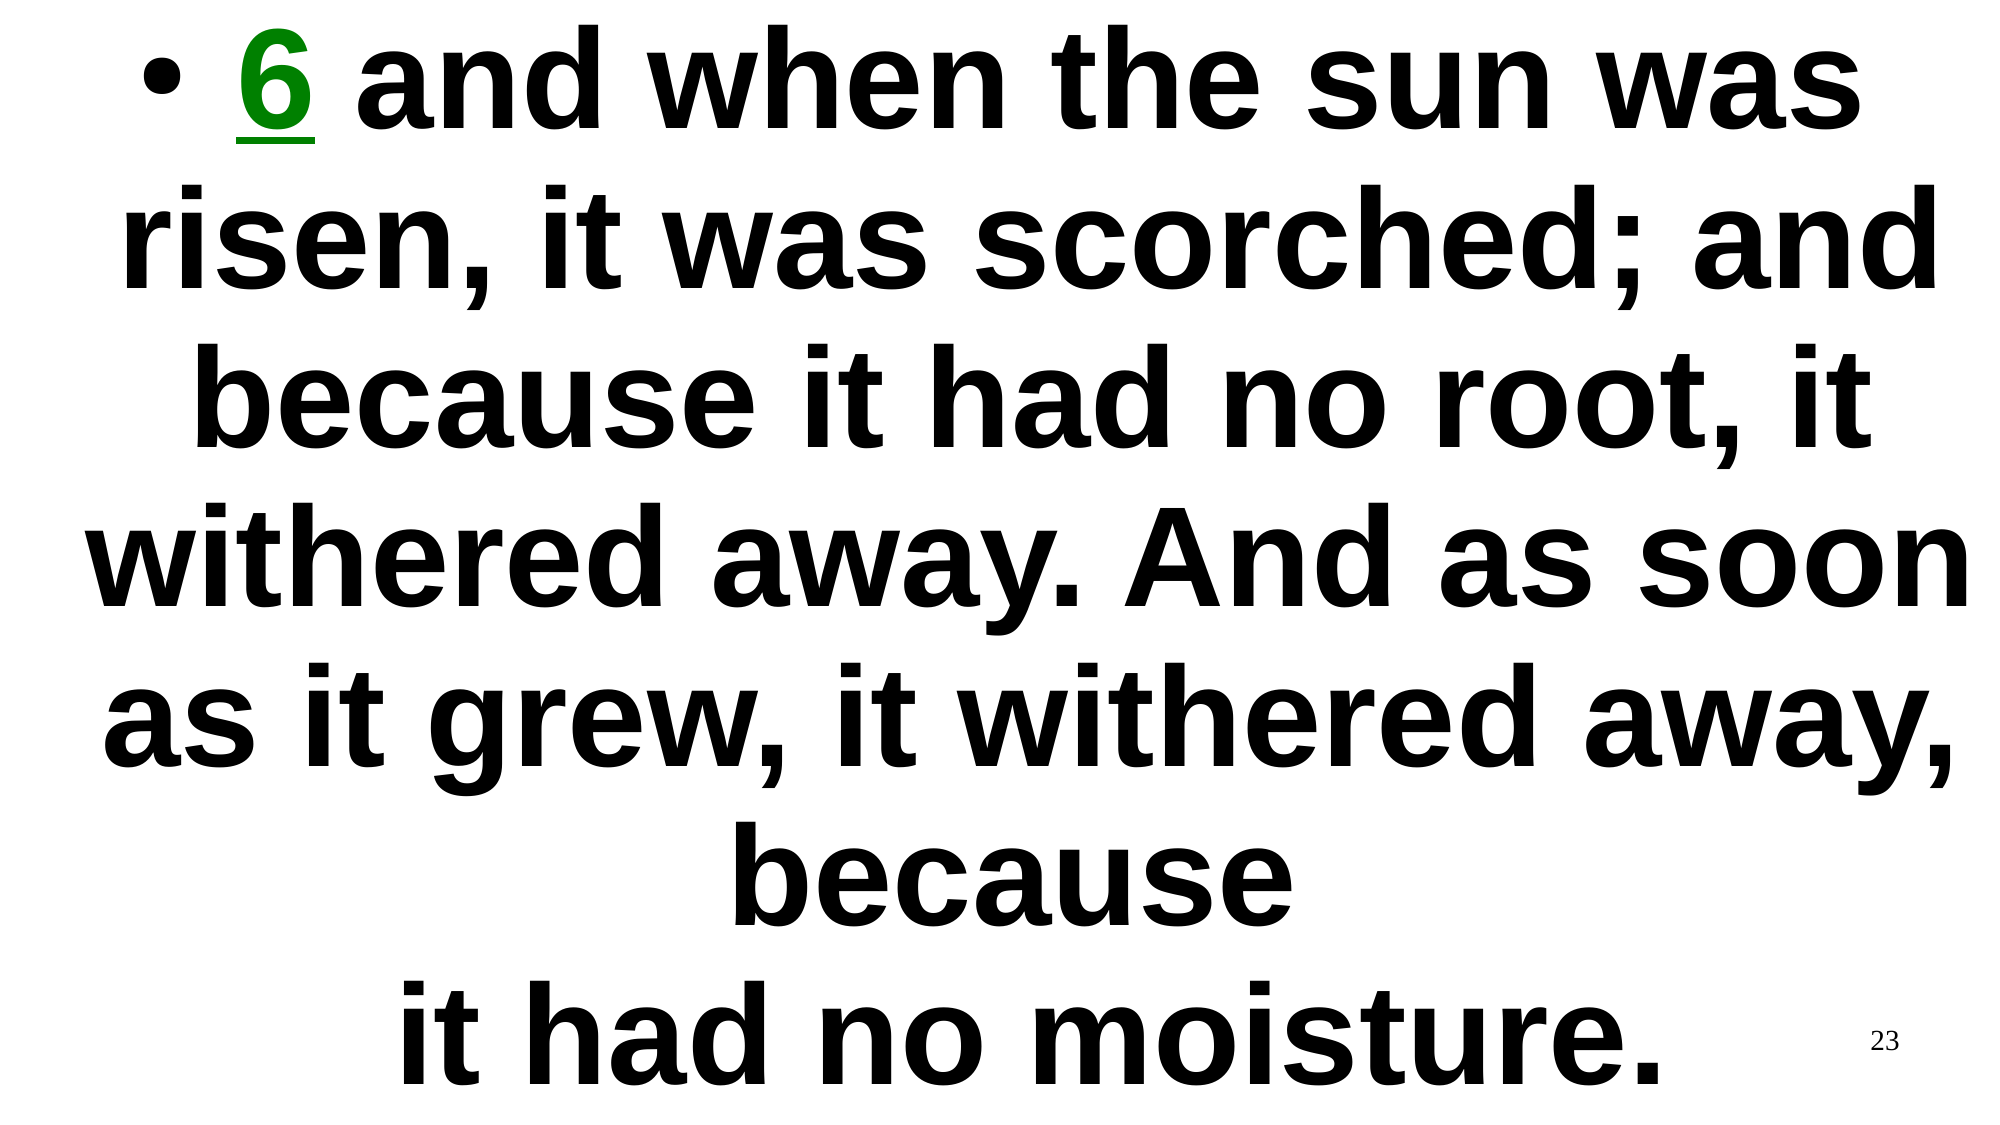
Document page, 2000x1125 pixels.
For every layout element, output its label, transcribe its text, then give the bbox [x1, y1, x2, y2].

list 6 and when the sun was risen, it was scorched; and because it had no root, it withered away. And as soon as it grew, it withered away, because it had no moisture. [0, 0, 1996, 1123]
